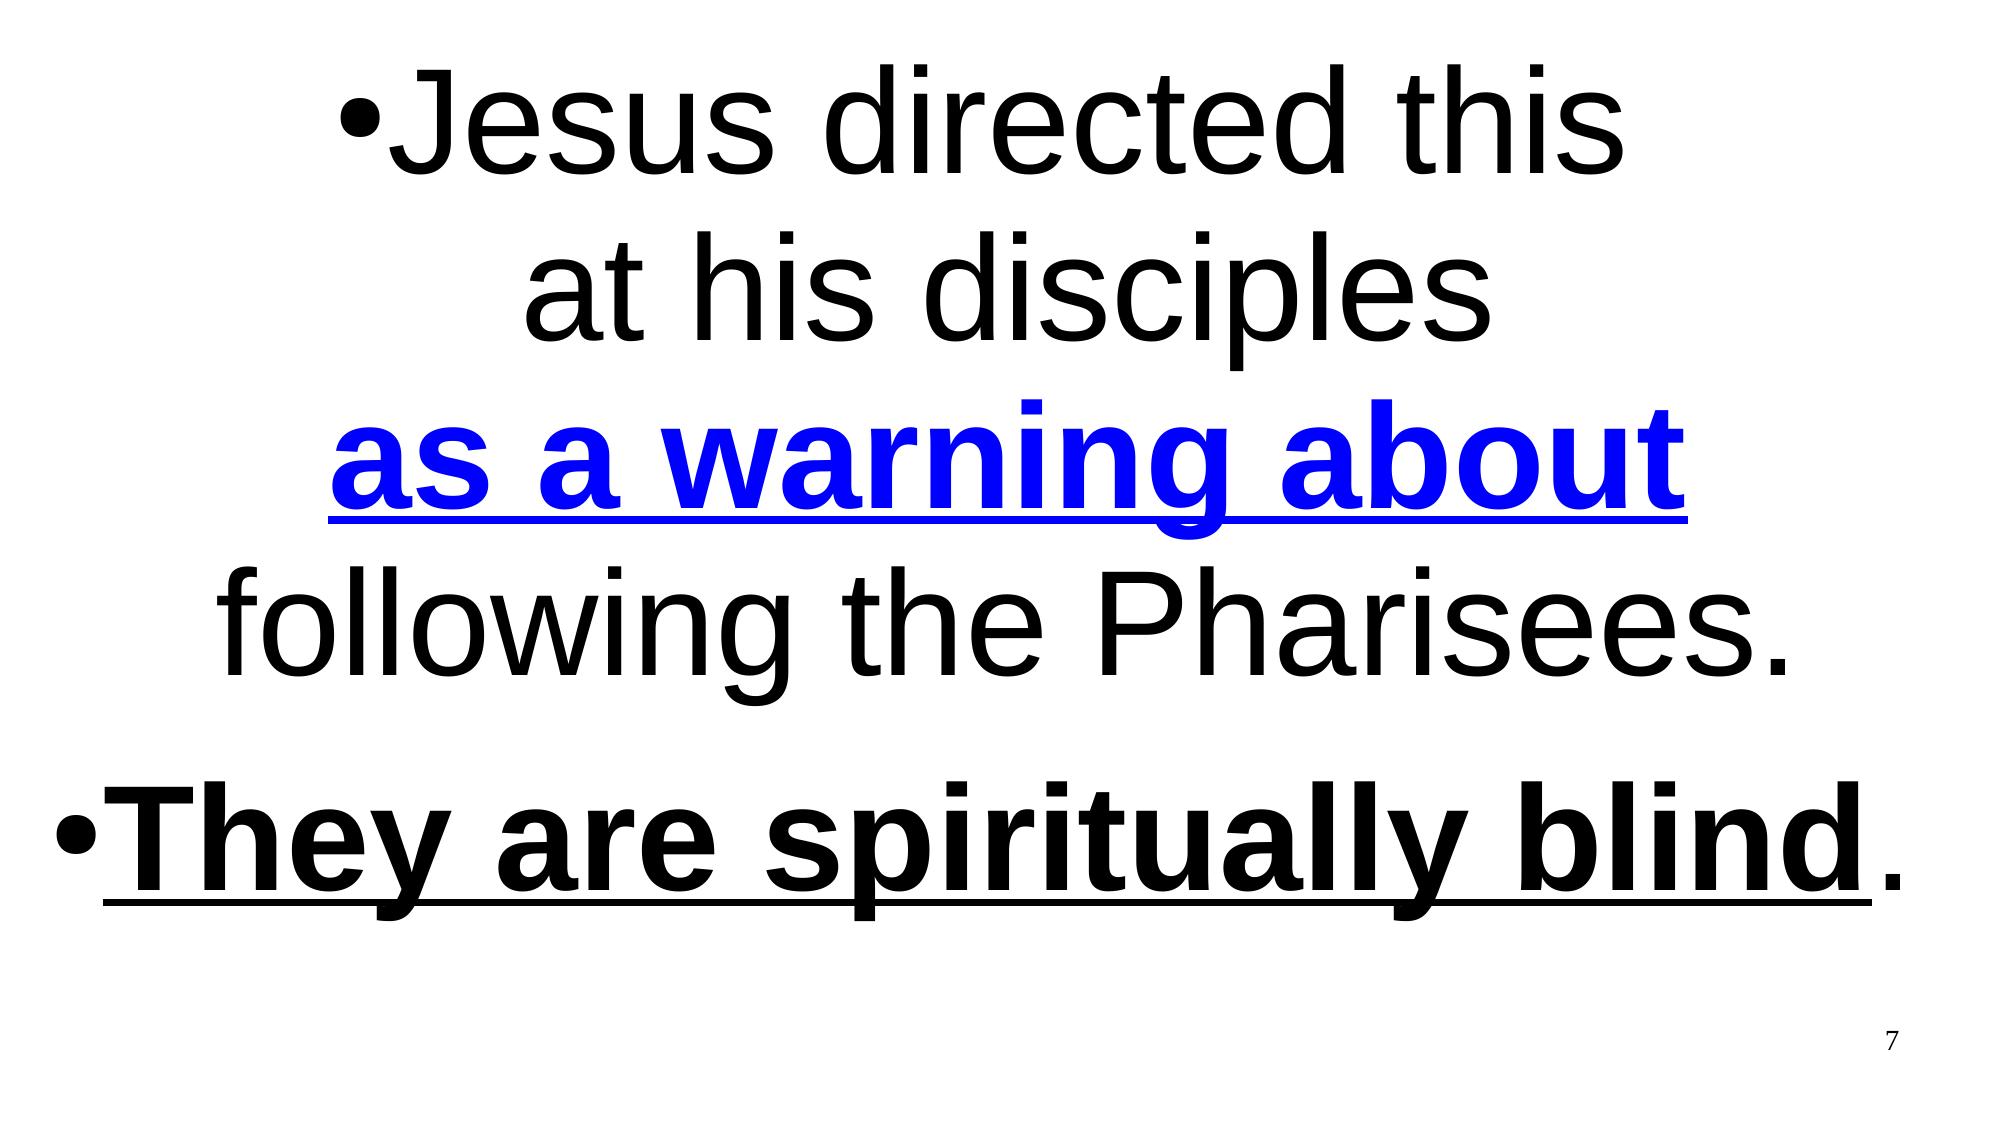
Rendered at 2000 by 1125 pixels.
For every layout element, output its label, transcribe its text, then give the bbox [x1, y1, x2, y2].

list Jesus directed this at his disciples as a warning about following the Pharisees. They are spiritually blind. [0, 37, 1988, 1088]
